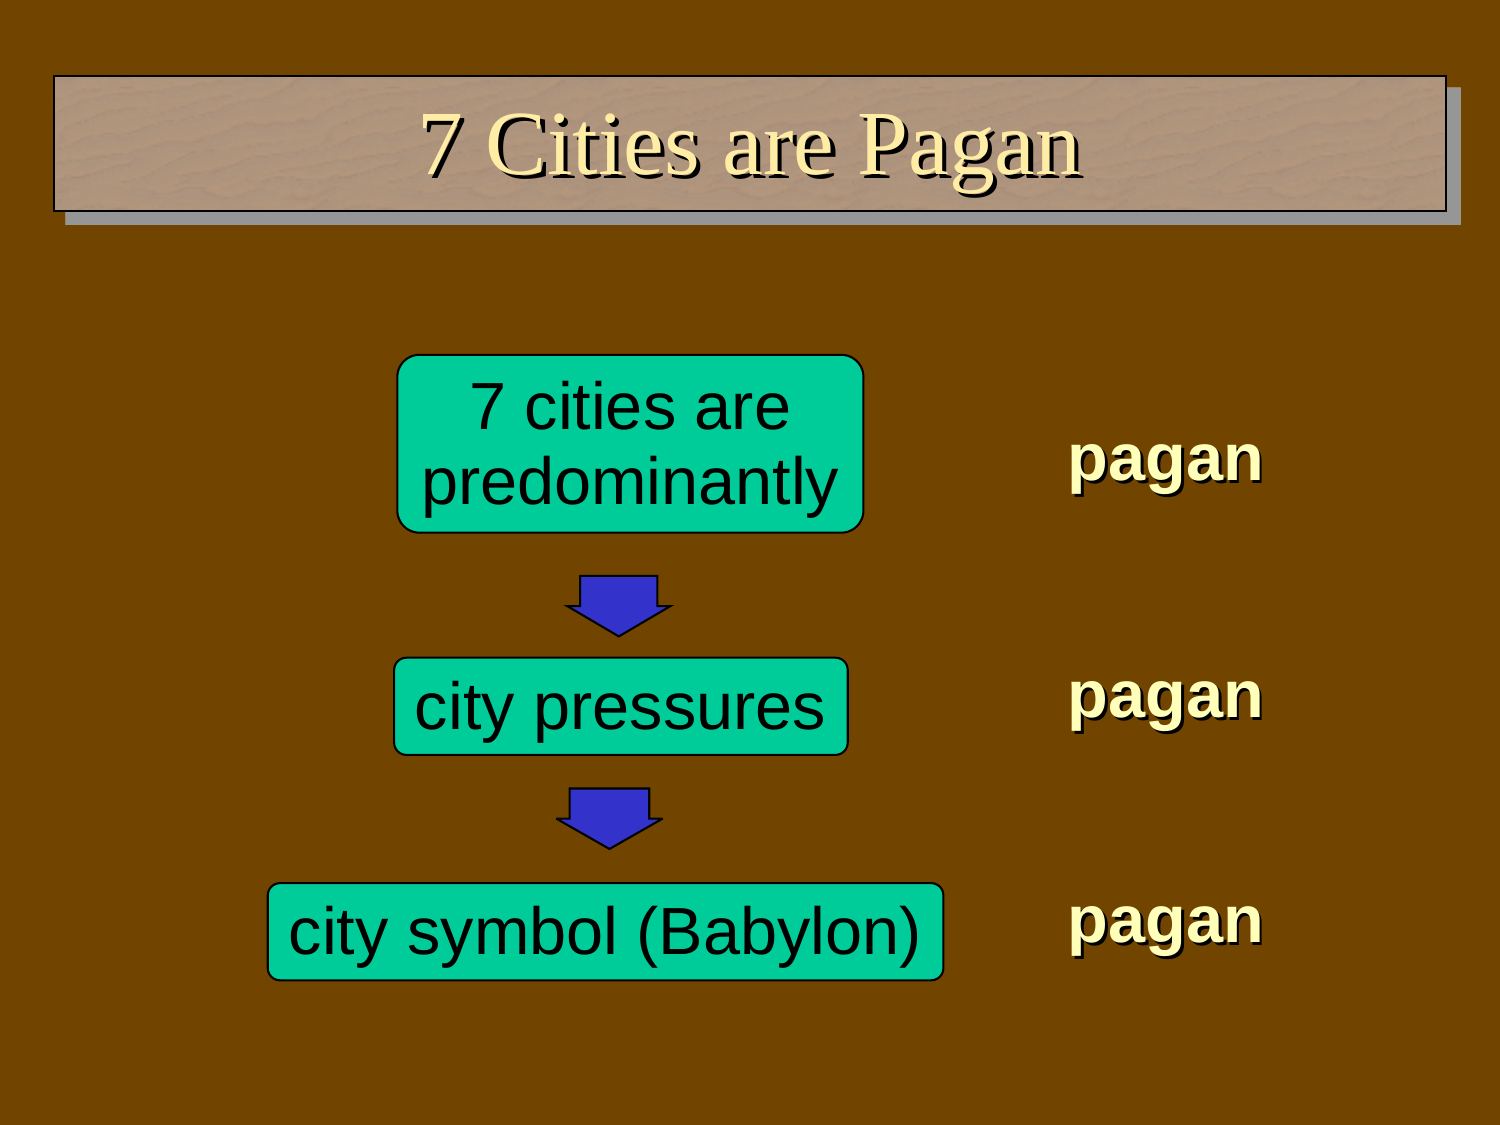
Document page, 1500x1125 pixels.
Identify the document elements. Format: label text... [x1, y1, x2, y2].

picture [55, 77, 1445, 210]
text_box pagan [1052, 649, 1316, 740]
text_box [567, 575, 671, 637]
title 7 Cities are Pagan [65, 85, 1435, 203]
text_box [556, 788, 663, 849]
text_box city pressures [394, 657, 848, 755]
text_box pagan [1052, 874, 1316, 965]
text_box pagan [1052, 412, 1395, 503]
text_box city symbol (Babylon) [267, 883, 944, 981]
text_box 7 cities are predominantly [397, 354, 864, 533]
